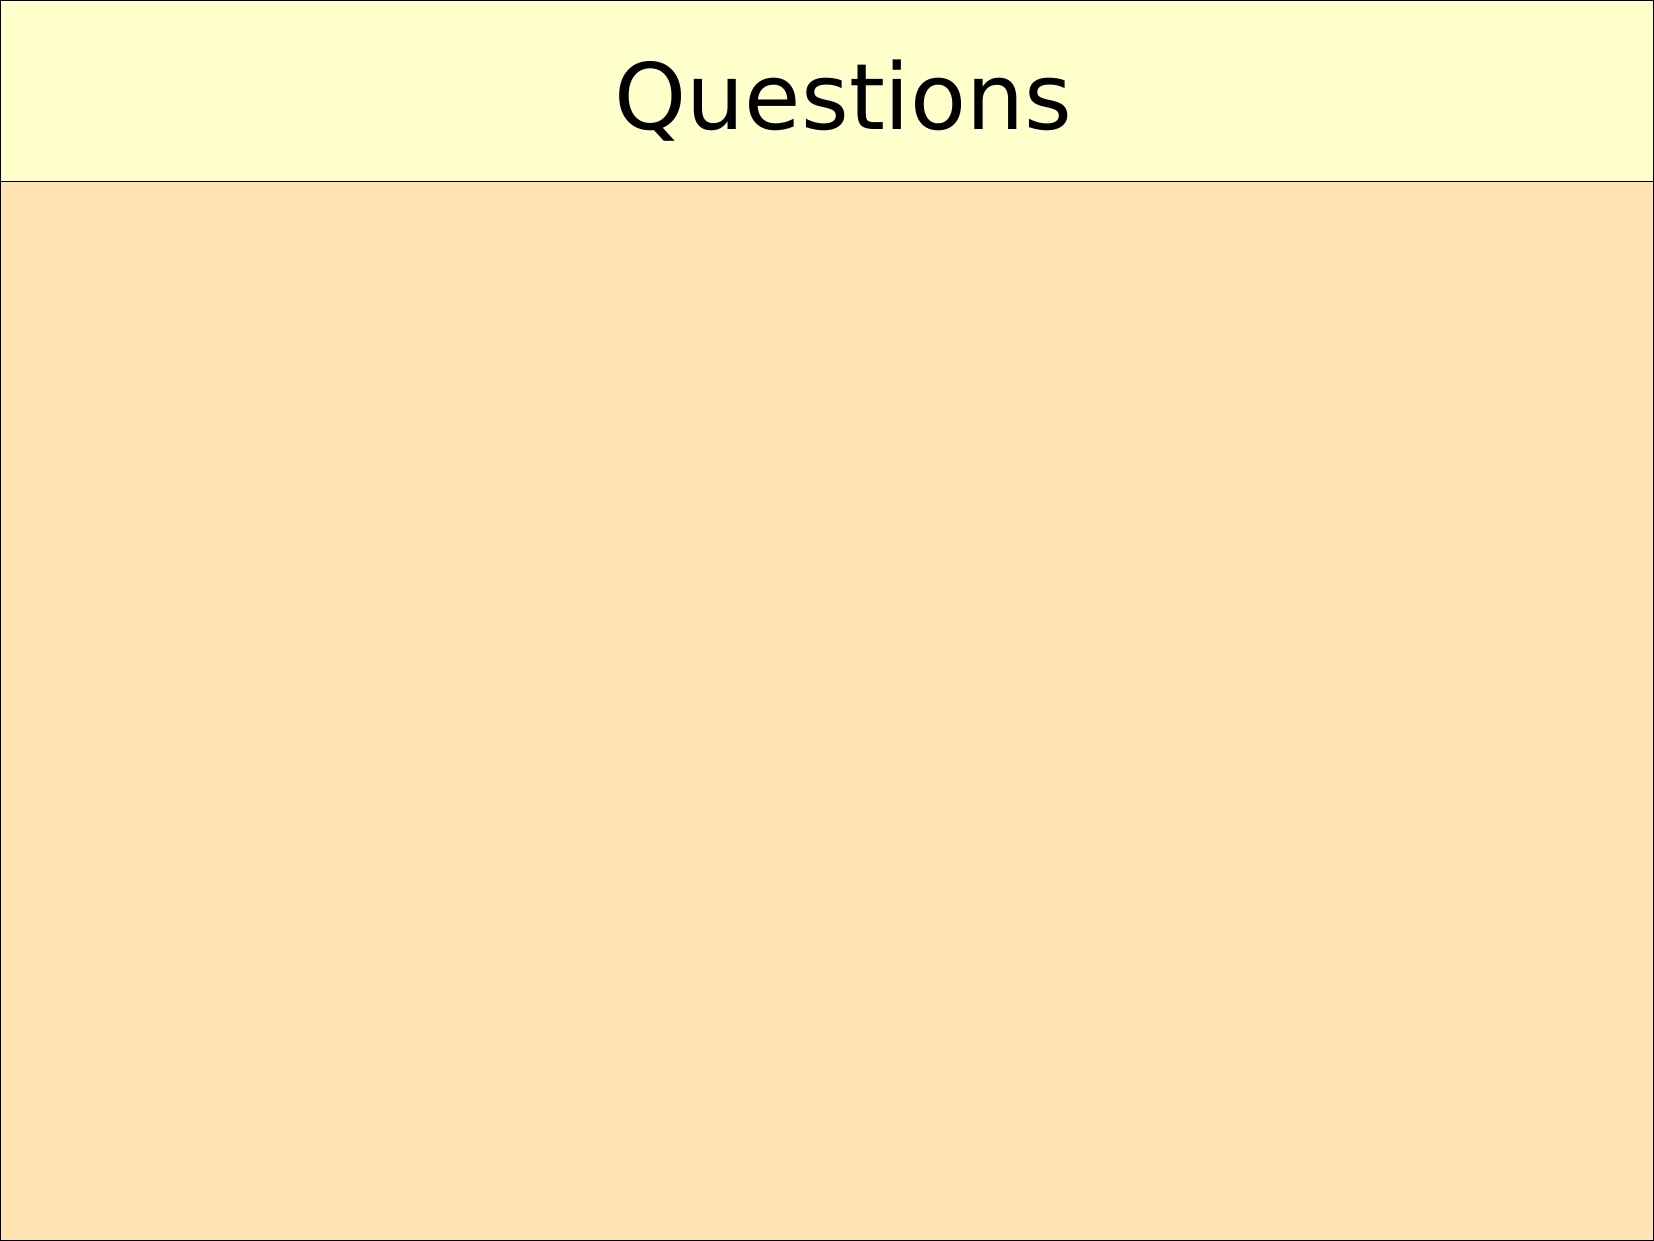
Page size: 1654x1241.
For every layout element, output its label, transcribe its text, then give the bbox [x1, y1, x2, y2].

title Questions [135, 43, 1552, 151]
